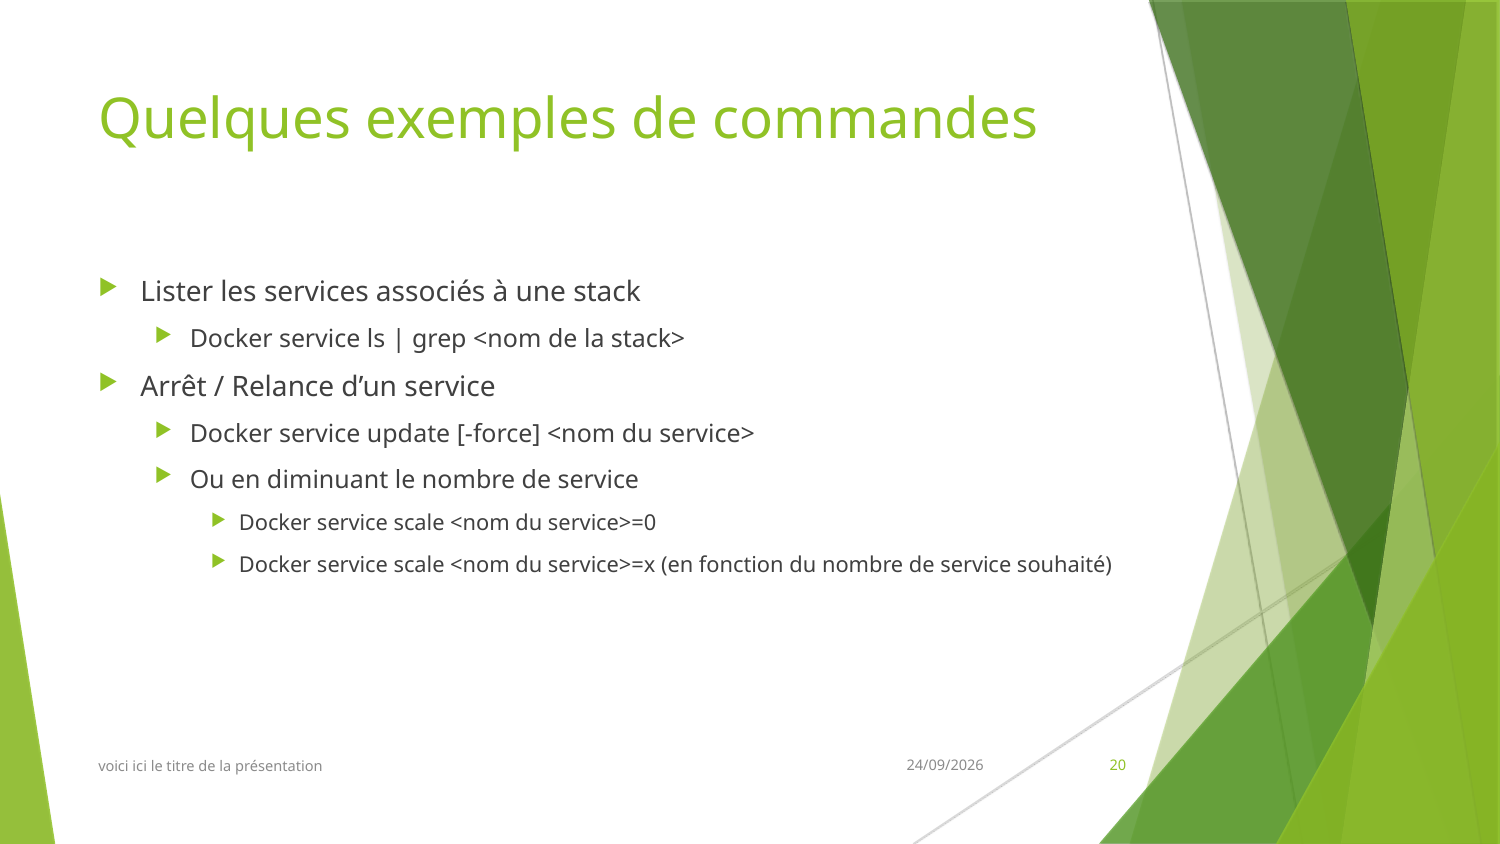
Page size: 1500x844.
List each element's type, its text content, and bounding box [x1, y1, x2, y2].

slide_number 9 [1056, 743, 1141, 789]
list Lister les services associés à une stack Docker service ls | grep <nom de la stack> Arrêt / Relance d’un service Docker service update [-force] <nom du service> Ou en diminuant le nombre de service Docker service scale <nom du service>=0 Docker service scale <nom du service>=x (en fonction du nombre de service souhaité) [83, 265, 1141, 744]
title Quelques exemples de commandes [83, 75, 1141, 238]
slide_number 07/07/2022 [886, 743, 999, 789]
footer voici ici le titre de la présentation [83, 743, 859, 789]
